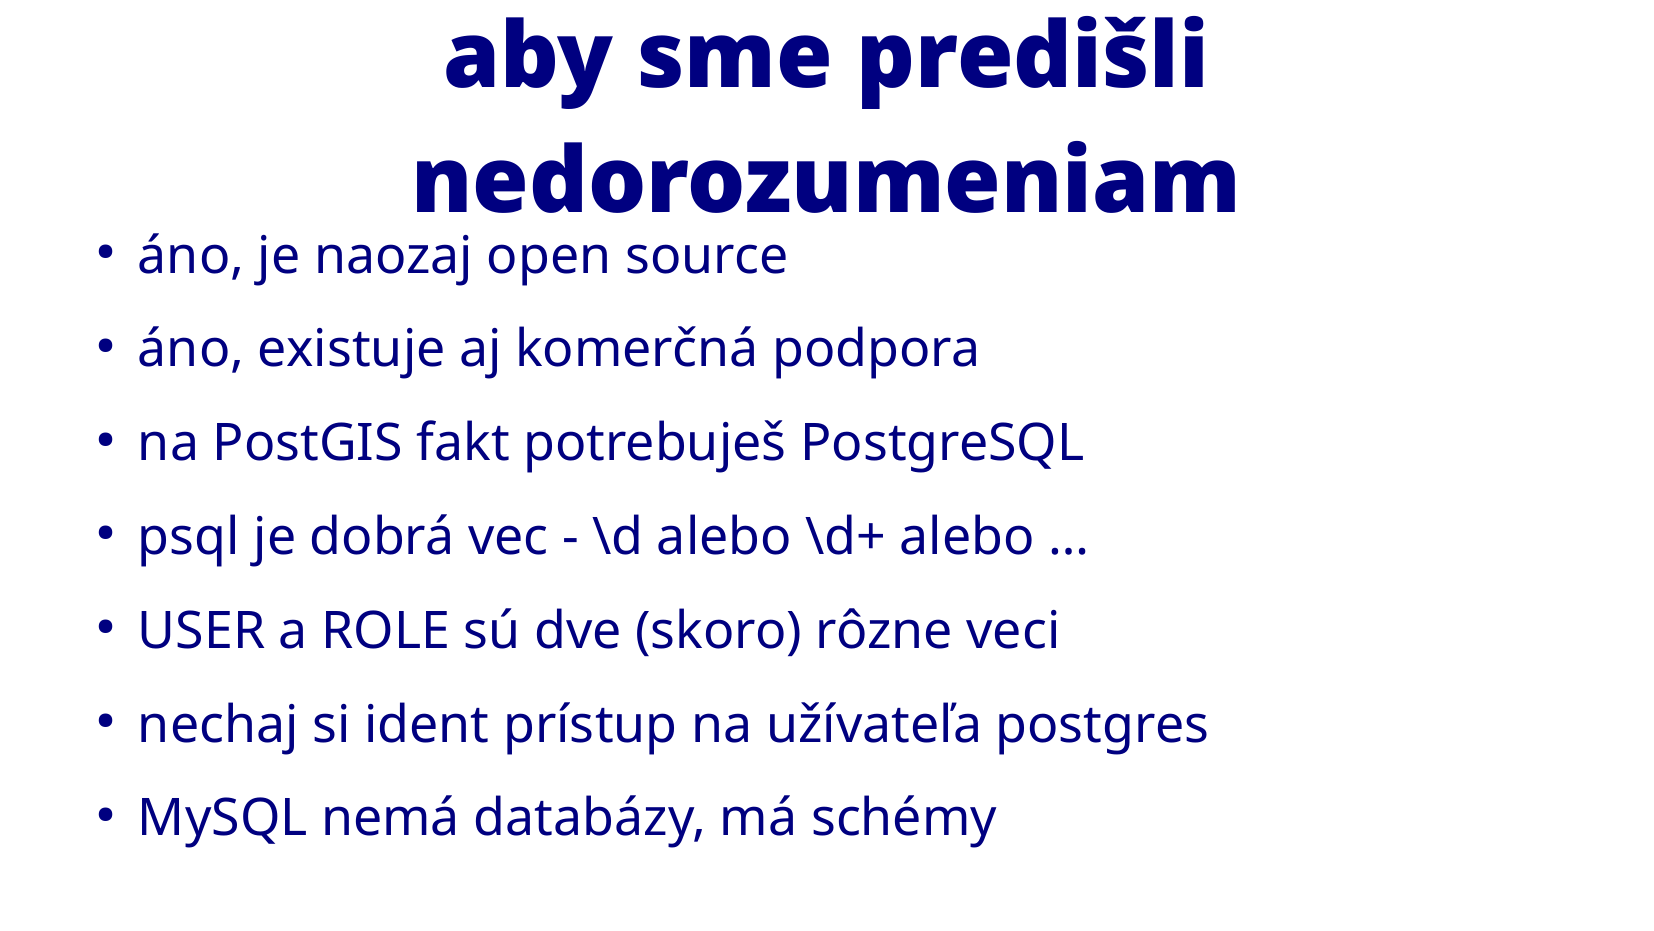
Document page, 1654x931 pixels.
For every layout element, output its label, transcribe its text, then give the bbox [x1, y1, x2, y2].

title aby sme predišli nedorozumeniam [82, 37, 1571, 193]
list áno, je naozaj open source áno, existuje aj komerčná podpora na PostGIS fakt potrebuješ PostgreSQL psql je dobrá vec - \d alebo \d+ alebo … USER a ROLE sú dve (skoro) rôzne veci nechaj si ident prístup na užívateľa postgres MySQL nemá databázy, má schémy [82, 217, 1565, 857]
